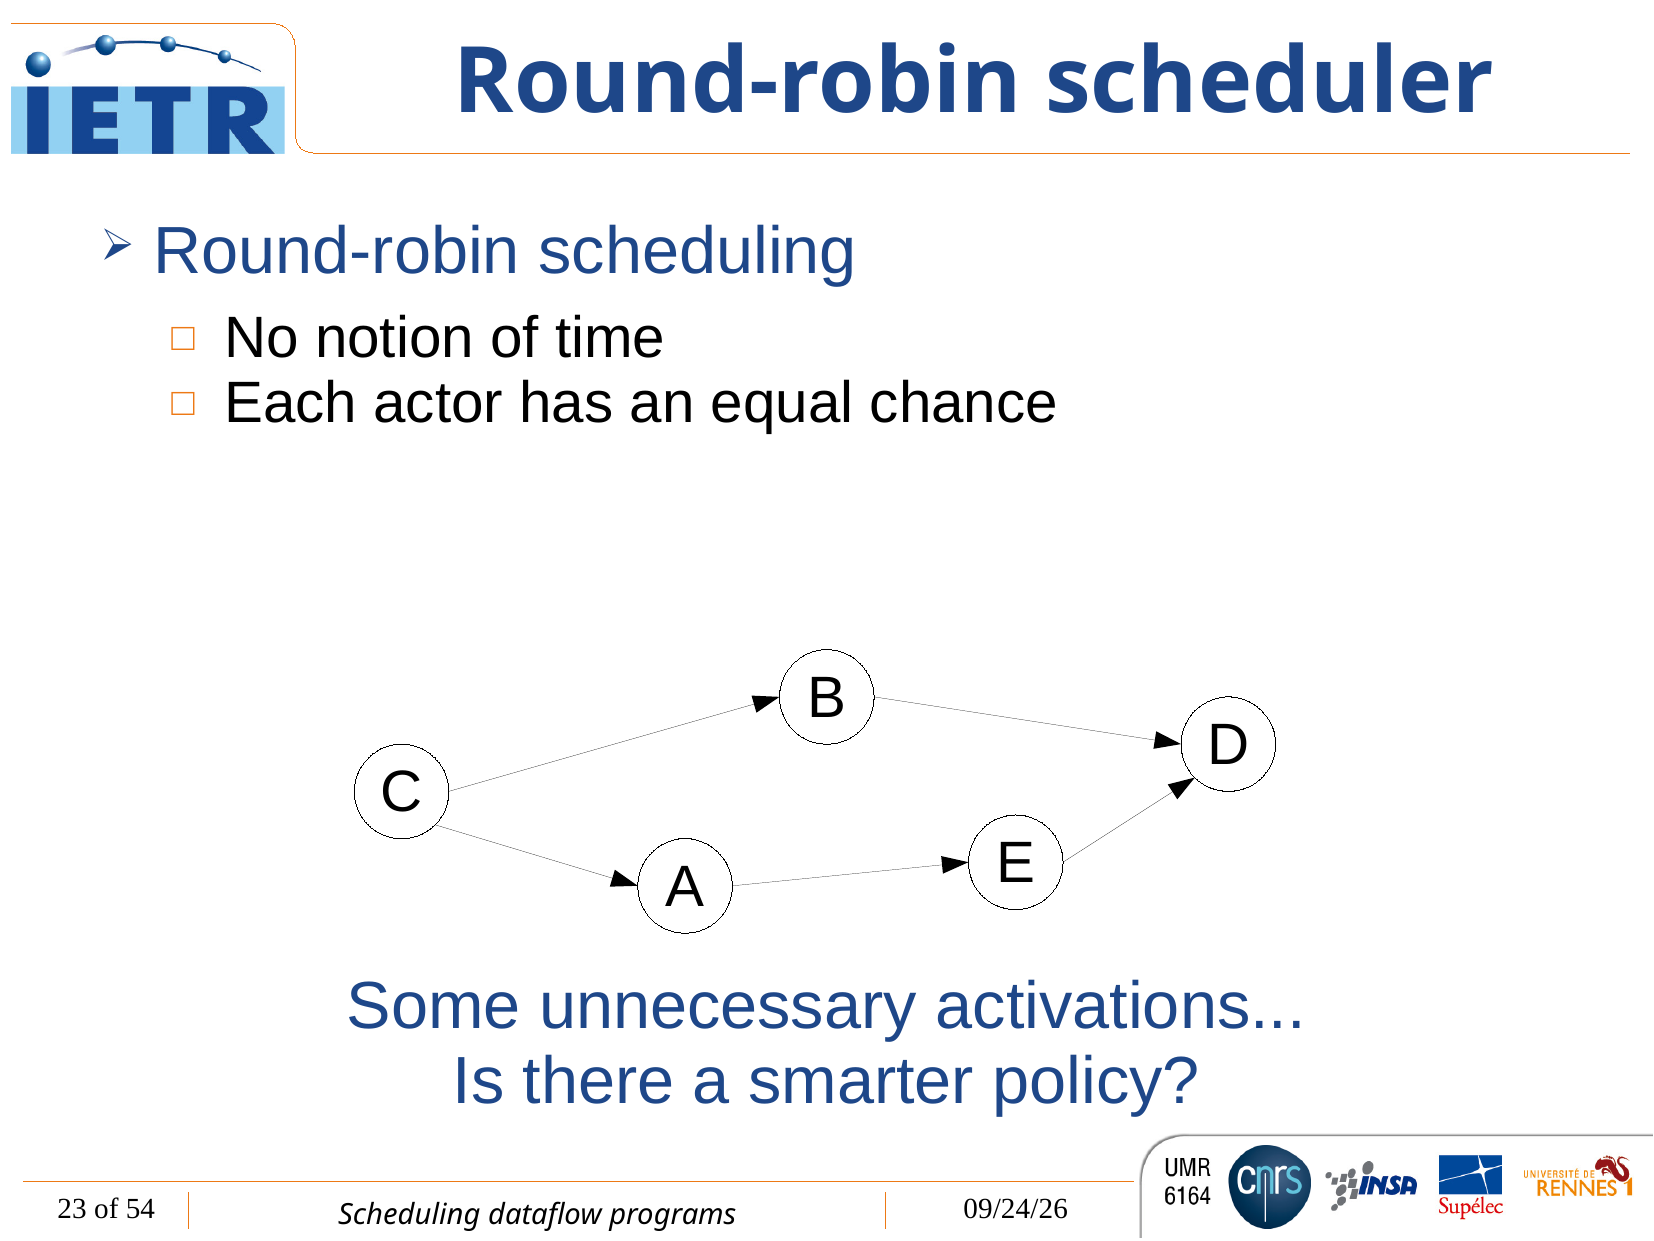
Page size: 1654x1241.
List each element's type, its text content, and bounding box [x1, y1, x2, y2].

text_box E [968, 814, 1064, 910]
list Some unnecessary activations... Is there a smarter policy? [70, 968, 1583, 1123]
text_box C [354, 744, 449, 839]
text_box B [779, 649, 875, 745]
list Round-robin scheduling No notion of time Each actor has an equal chance [82, 212, 1571, 968]
title Round-robin scheduler [295, 0, 1654, 154]
text_box A [637, 838, 733, 934]
picture [11, 35, 285, 154]
text_box D [1181, 696, 1276, 792]
picture [1139, 1133, 1653, 1238]
